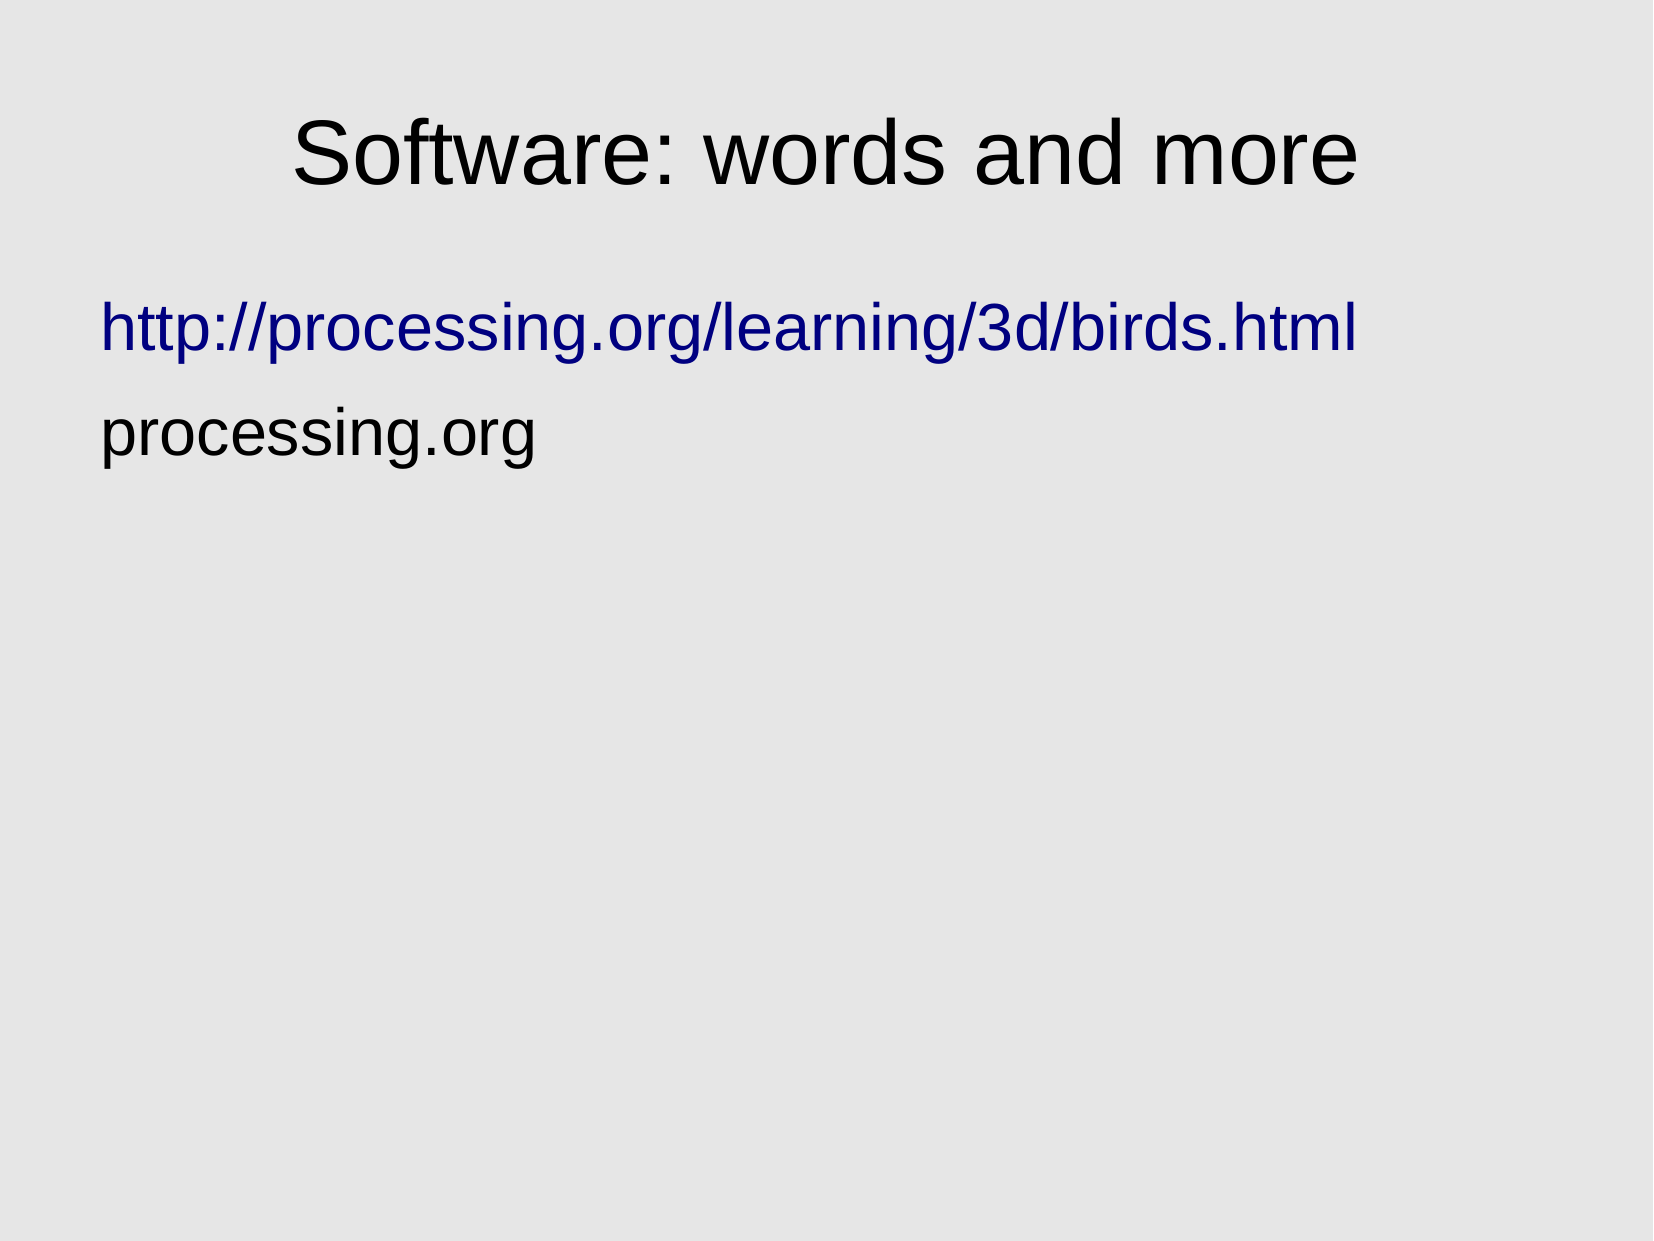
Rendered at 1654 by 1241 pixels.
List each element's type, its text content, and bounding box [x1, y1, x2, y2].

title Software: words and more [82, 49, 1571, 257]
list http://processing.org/learning/3d/birds.html processing.org [82, 290, 1571, 1095]
